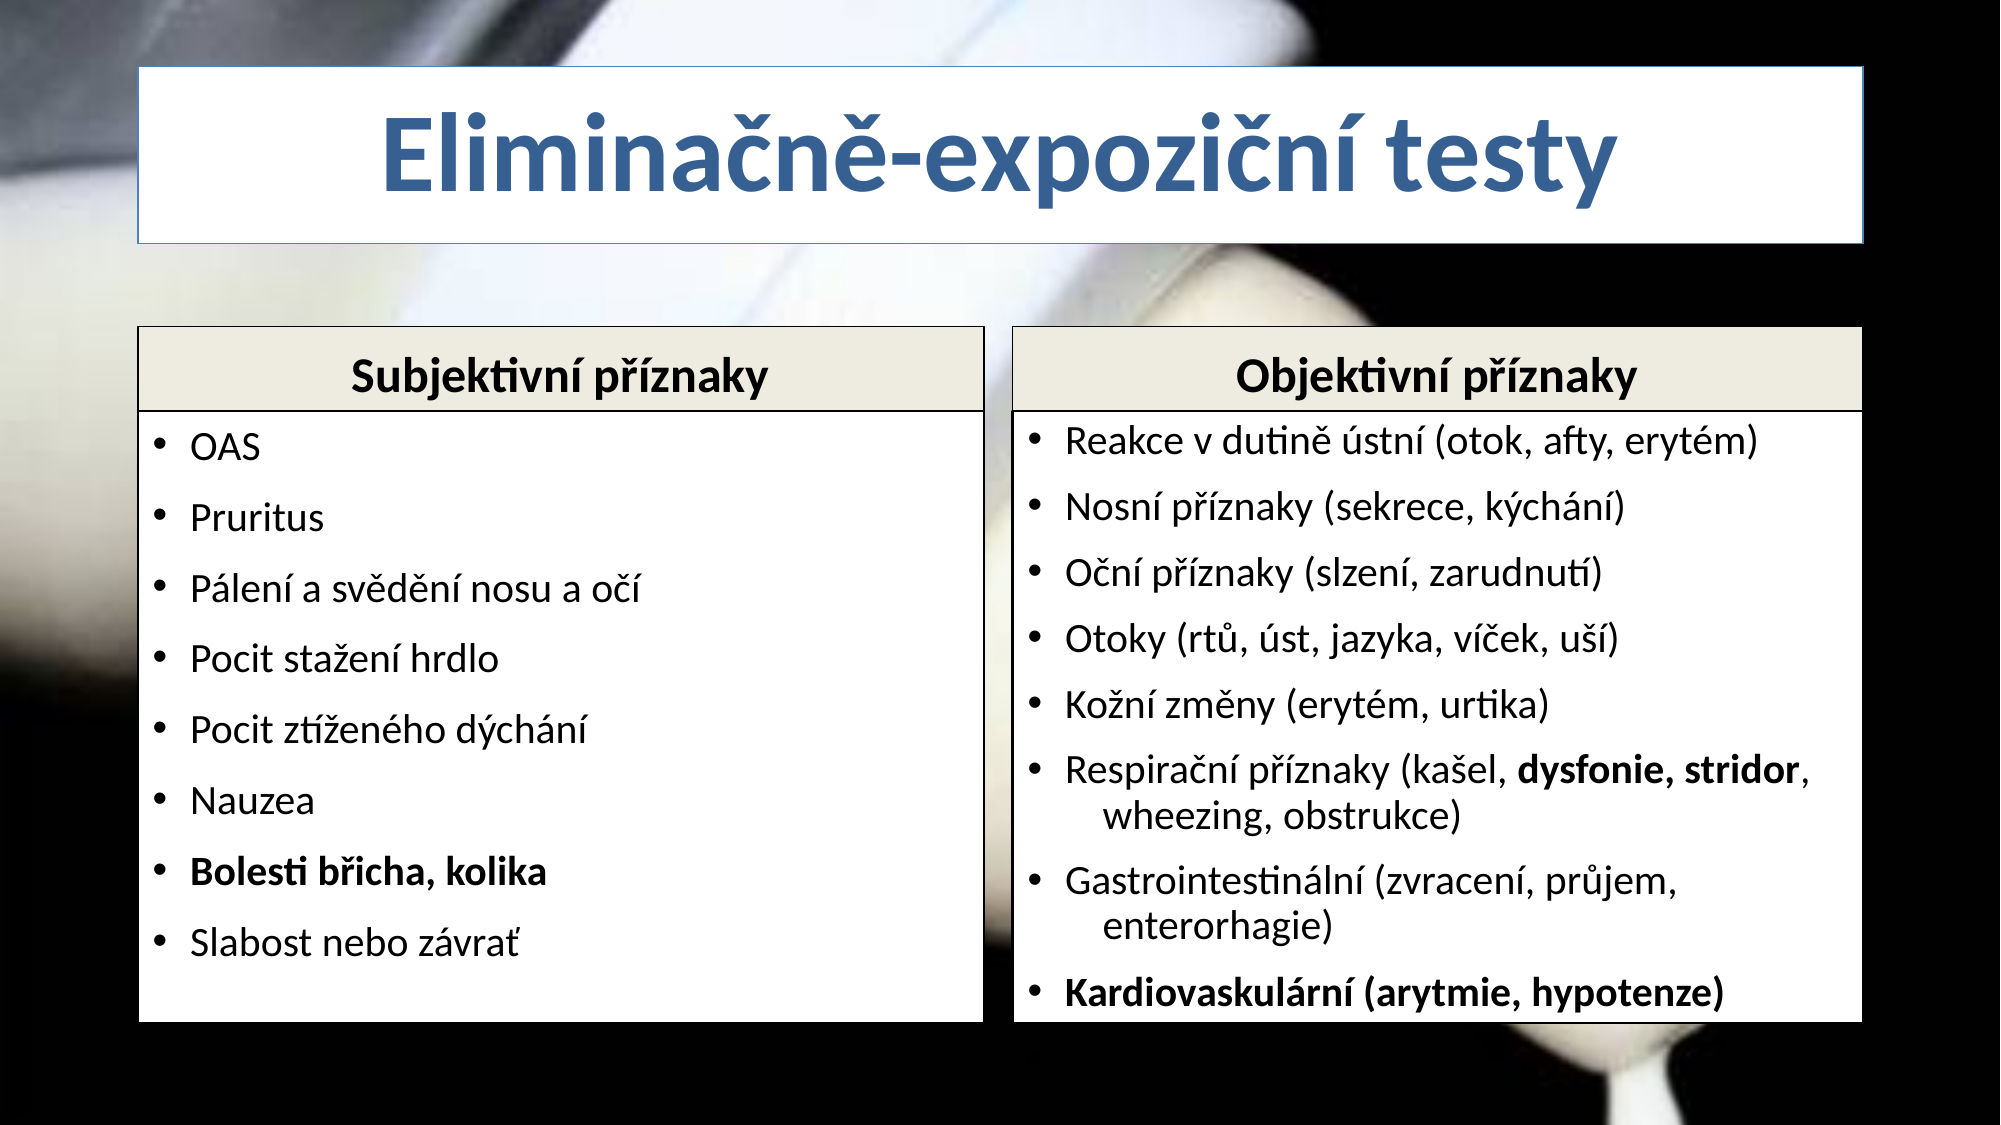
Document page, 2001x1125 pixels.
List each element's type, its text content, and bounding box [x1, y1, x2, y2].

picture [0, 0, 2000, 1125]
list Reakce v dutině ústní (otok, afty, erytém) Nosní příznaky (sekrece, kýchání) Oční příznaky (slzení, zarudnutí) Otoky (rtů, úst, jazyka, víček, uší) Kožní změny (erytém, urtika) Respirační příznaky (kašel, dysfonie, stridor, wheezing, obstrukce) Gastrointestinální (zvracení, průjem, enterorhagie) Kardiovaskulární (arytmie, hypotenze) [1012, 410, 1863, 1024]
list Subjektivní příznaky [137, 326, 984, 410]
list Objektivní příznaky [1012, 326, 1863, 410]
text_box Eliminačně-expoziční testy [137, 66, 1863, 244]
list OAS Pruritus Pálení a svědění nosu a očí Pocit stažení hrdlo Pocit ztíženého dýchání Nauzea Bolesti břicha, kolika Slabost nebo závrať [137, 410, 984, 1024]
